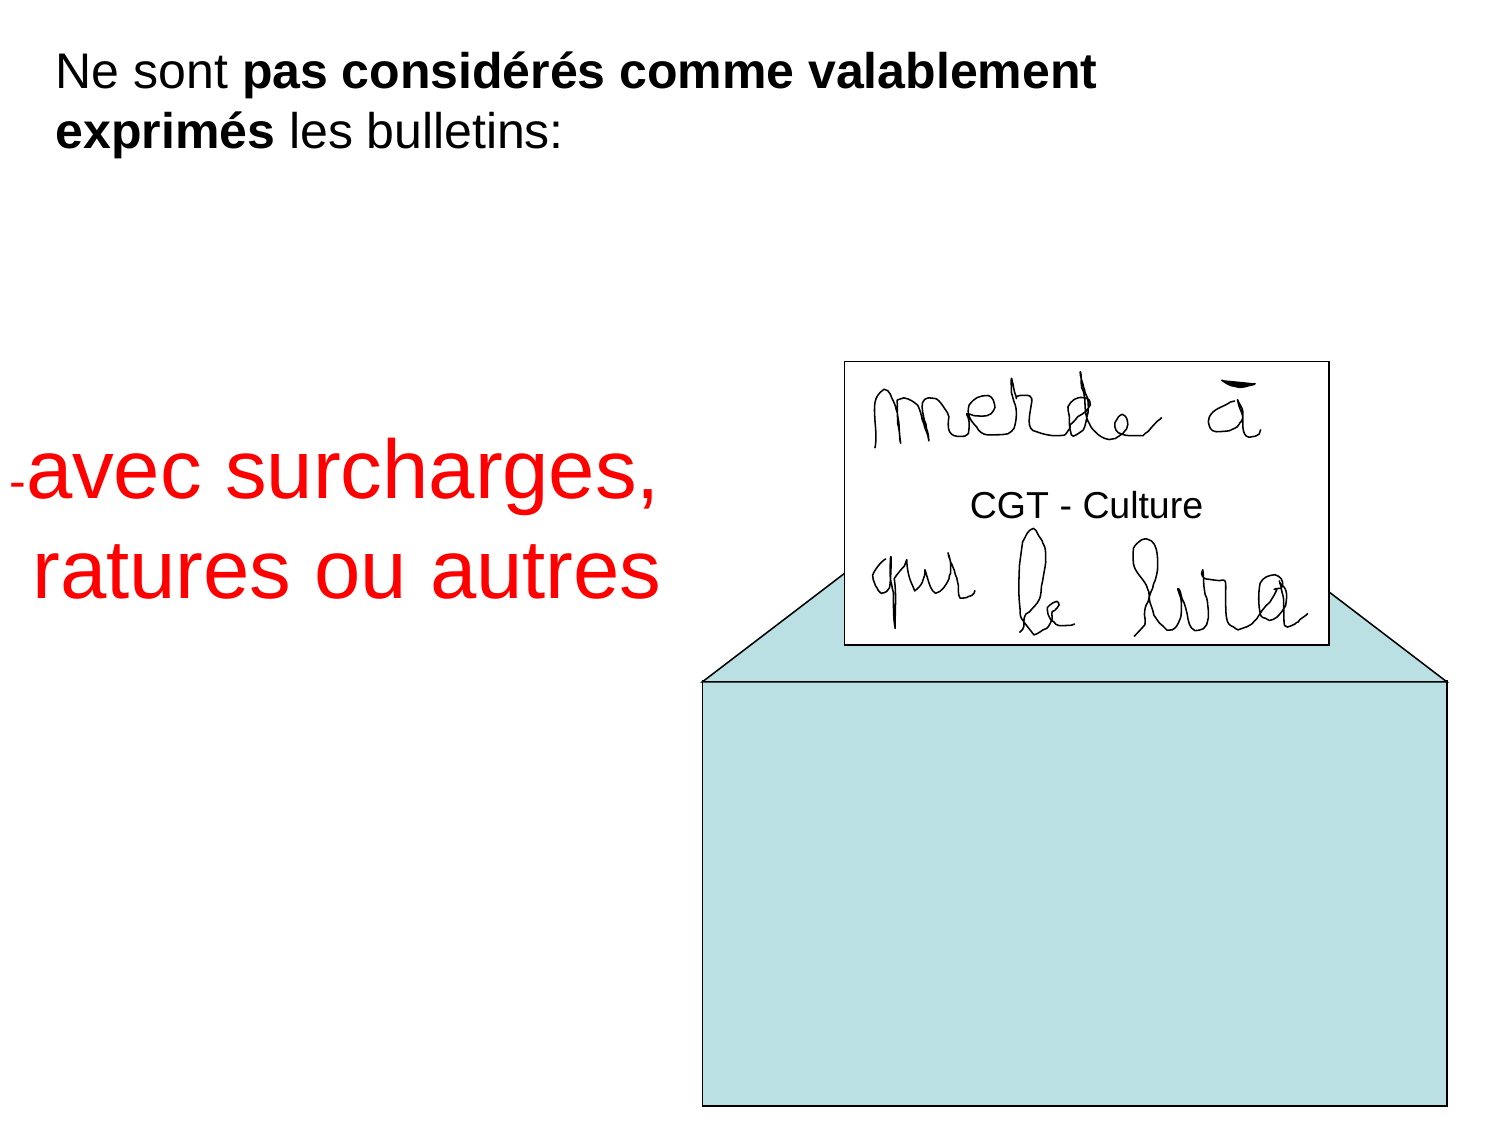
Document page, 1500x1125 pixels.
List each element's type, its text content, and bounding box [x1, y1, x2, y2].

text_box [1221, 379, 1256, 388]
text_box -avec surcharges, ratures ou autres [0, 407, 678, 624]
text_box Ne sont pas considérés comme valablement exprimés les bulletins: [41, 30, 1306, 167]
text_box CGT - Culture [844, 361, 1329, 646]
text_box [872, 552, 976, 629]
text_box [702, 573, 1447, 1106]
